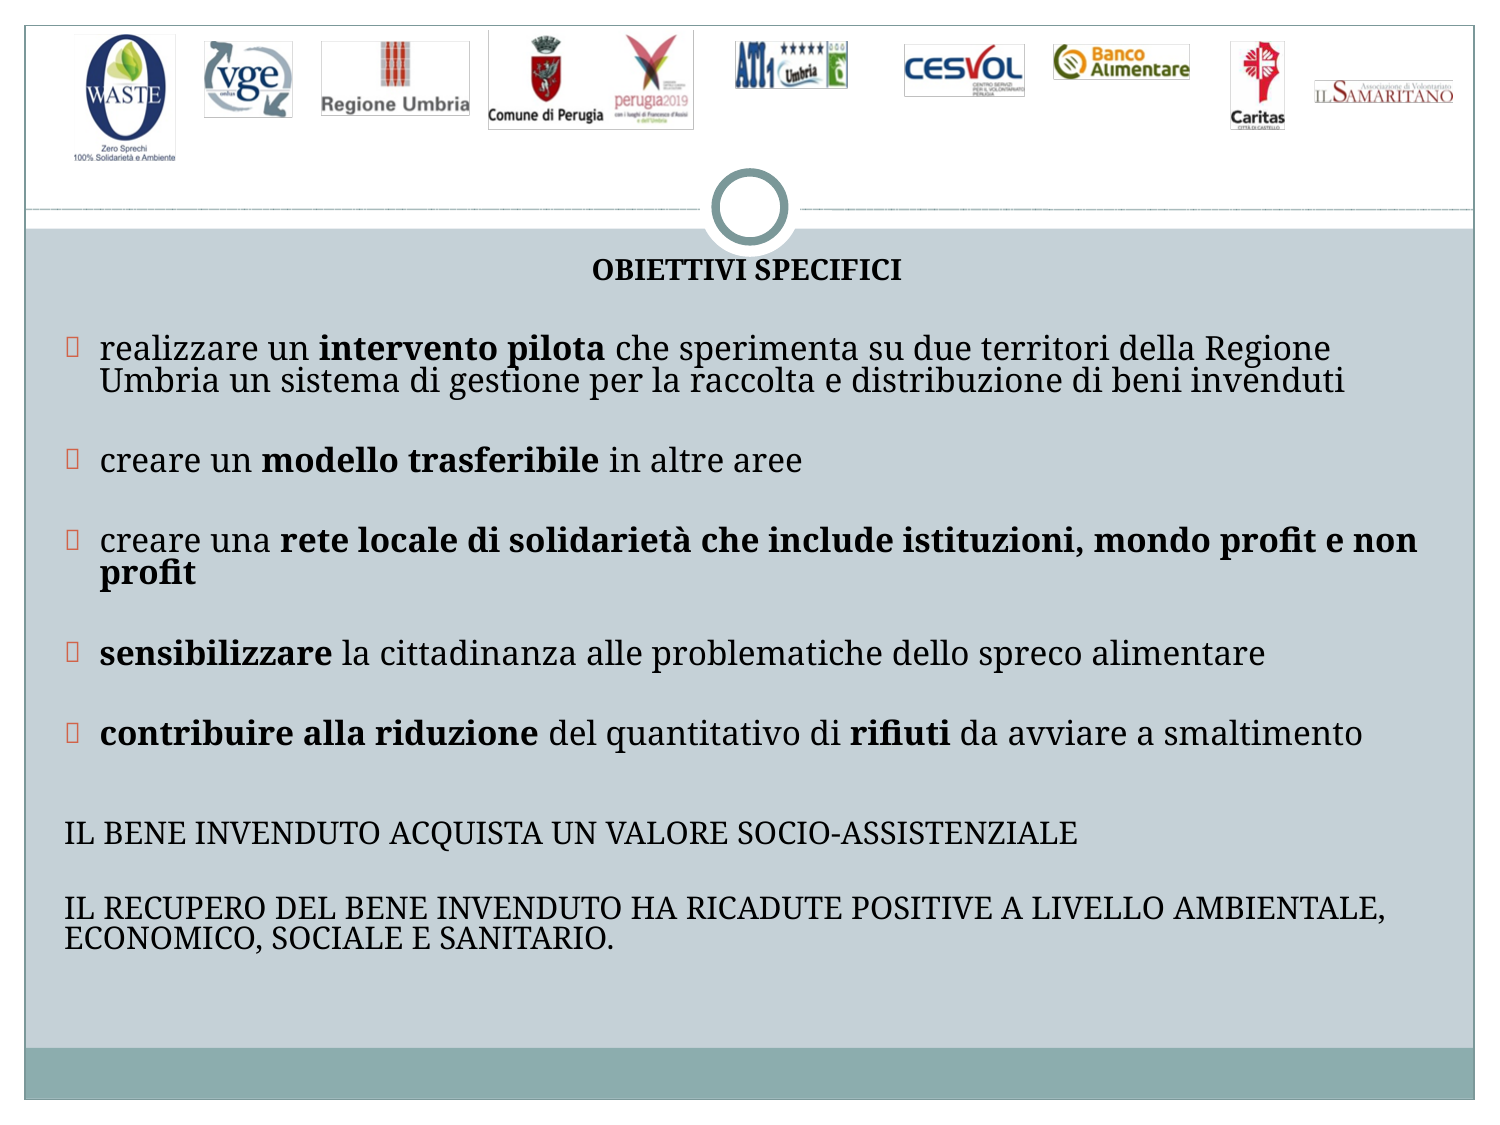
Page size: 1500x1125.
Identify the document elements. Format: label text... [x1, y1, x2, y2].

picture [64, 30, 1465, 179]
text_box OBIETTIVI SPECIFICI realizzare un intervento pilota che sperimenta su due territori della Regione Umbria un sistema di gestione per la raccolta e distribuzione di beni invenduti creare un modello trasferibile in altre aree creare una rete locale di solidarietà che include istituzioni, mondo profit e non profit sensibilizzare la cittadinanza alle problematiche dello spreco alimentare contribuire alla riduzione del quantitativo di rifiuti da avviare a smaltimento IL BENE INVENDUTO ACQUISTA UN VALORE SOCIO-ASSISTENZIALE IL RECUPERO DEL BENE INVENDUTO HA RICADUTE POSITIVE A LIVELLO AMBIENTALE, ECONOMICO, SOCIALE E SANITARIO. [49, 250, 1445, 1001]
